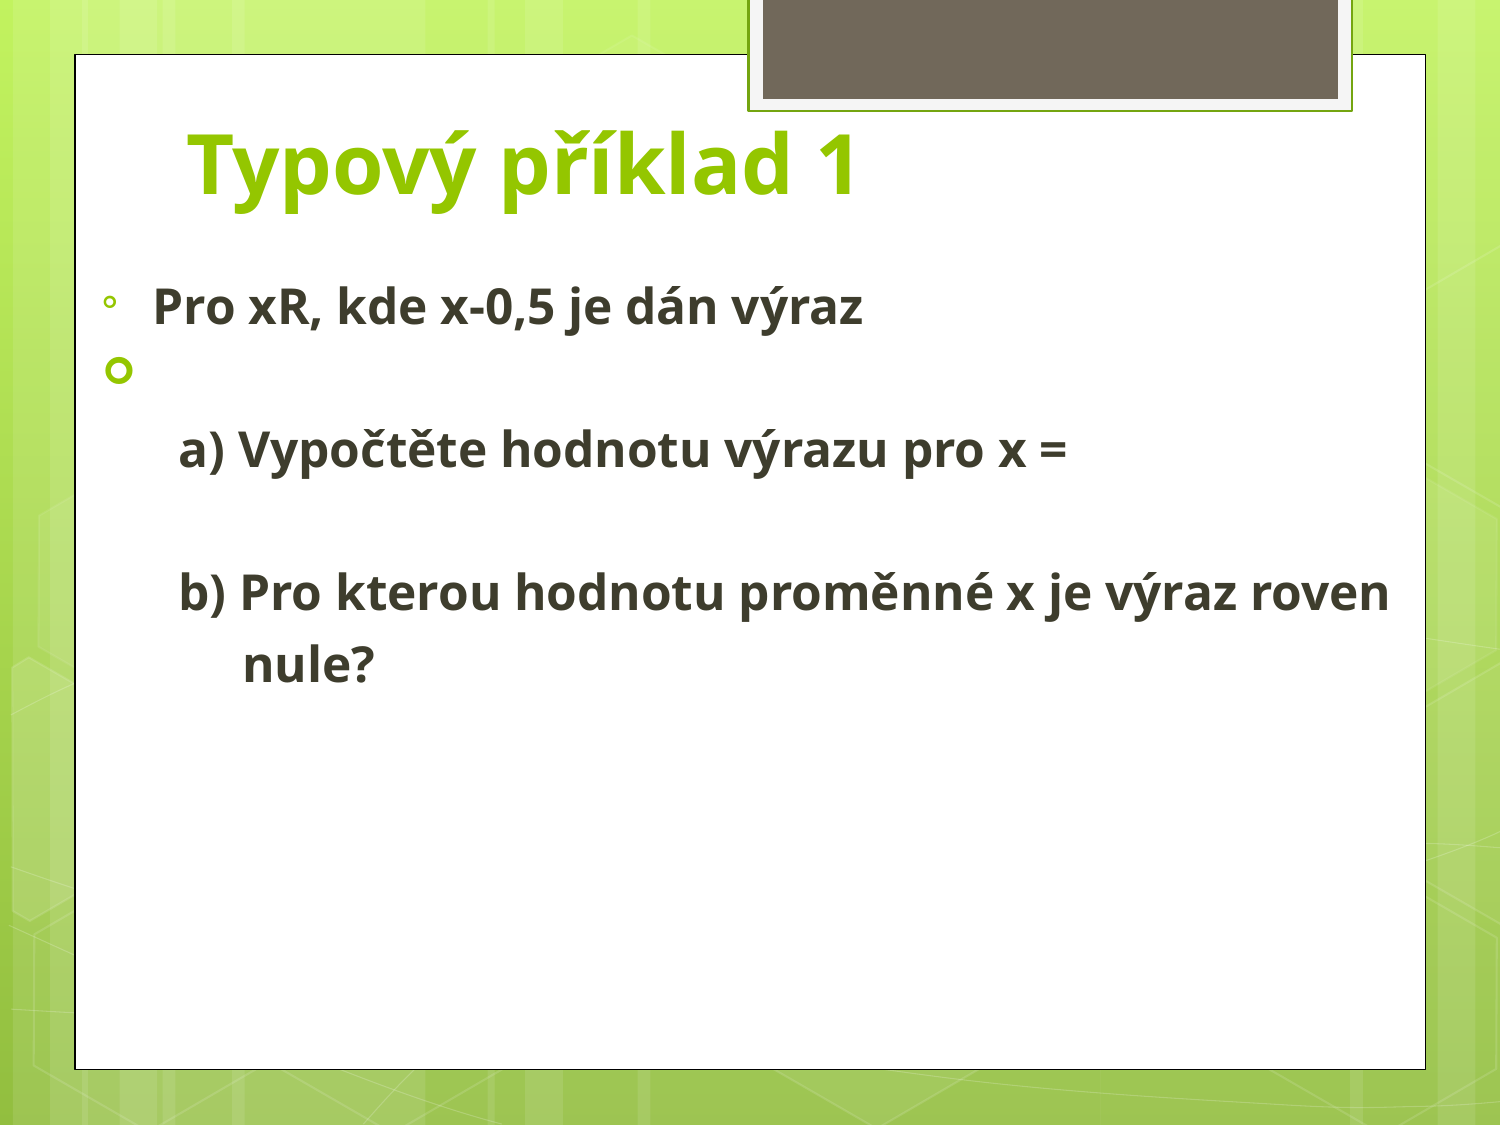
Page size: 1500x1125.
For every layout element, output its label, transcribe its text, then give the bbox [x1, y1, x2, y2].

list Pro xR, kde x-0,5 je dán výraz a) Vypočtěte hodnotu výrazu pro x = b) Pro kterou hodnotu proměnné x je výraz roven nule? [64, 267, 1415, 917]
title Typový příklad 1 [171, 30, 1415, 219]
